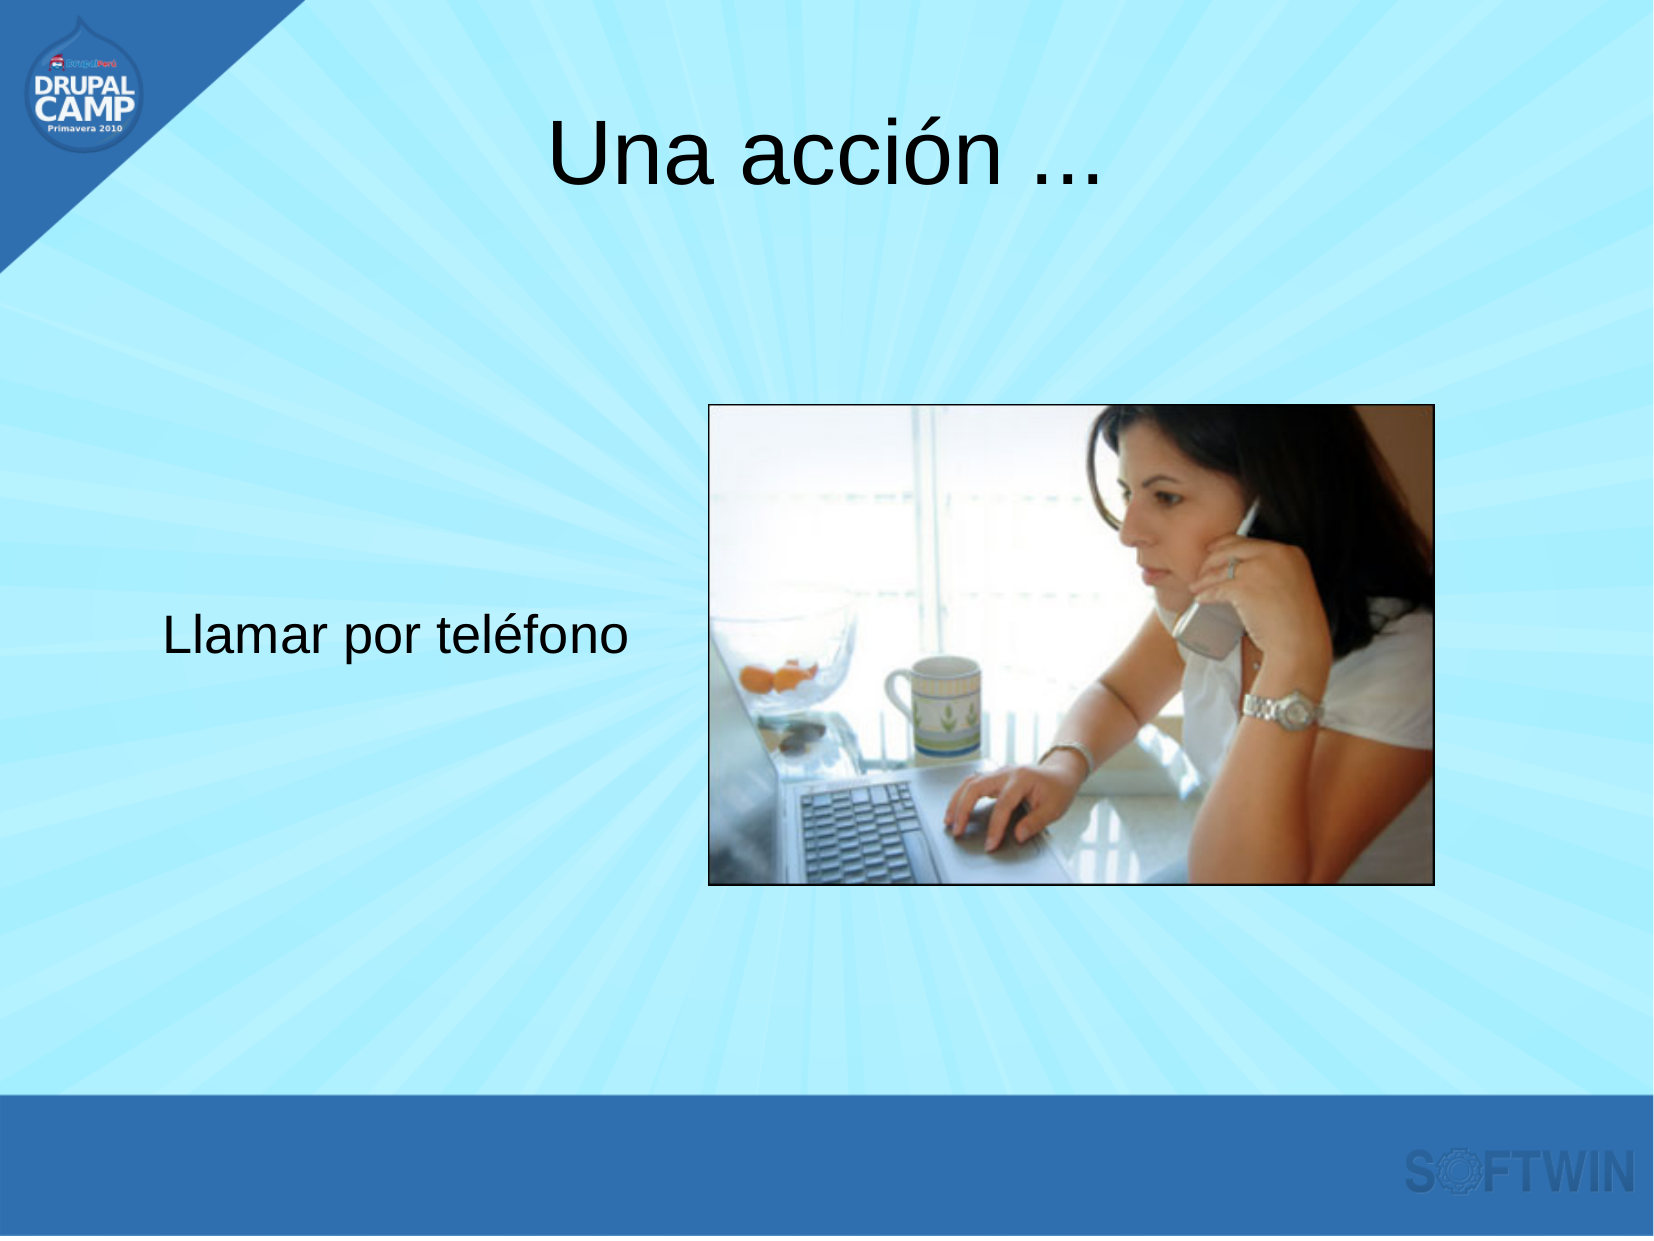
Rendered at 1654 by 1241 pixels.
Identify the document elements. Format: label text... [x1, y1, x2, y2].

picture [0, 0, 1654, 1236]
title Una acción ... [82, 56, 1571, 250]
text_box Llamar por teléfono [147, 597, 645, 680]
